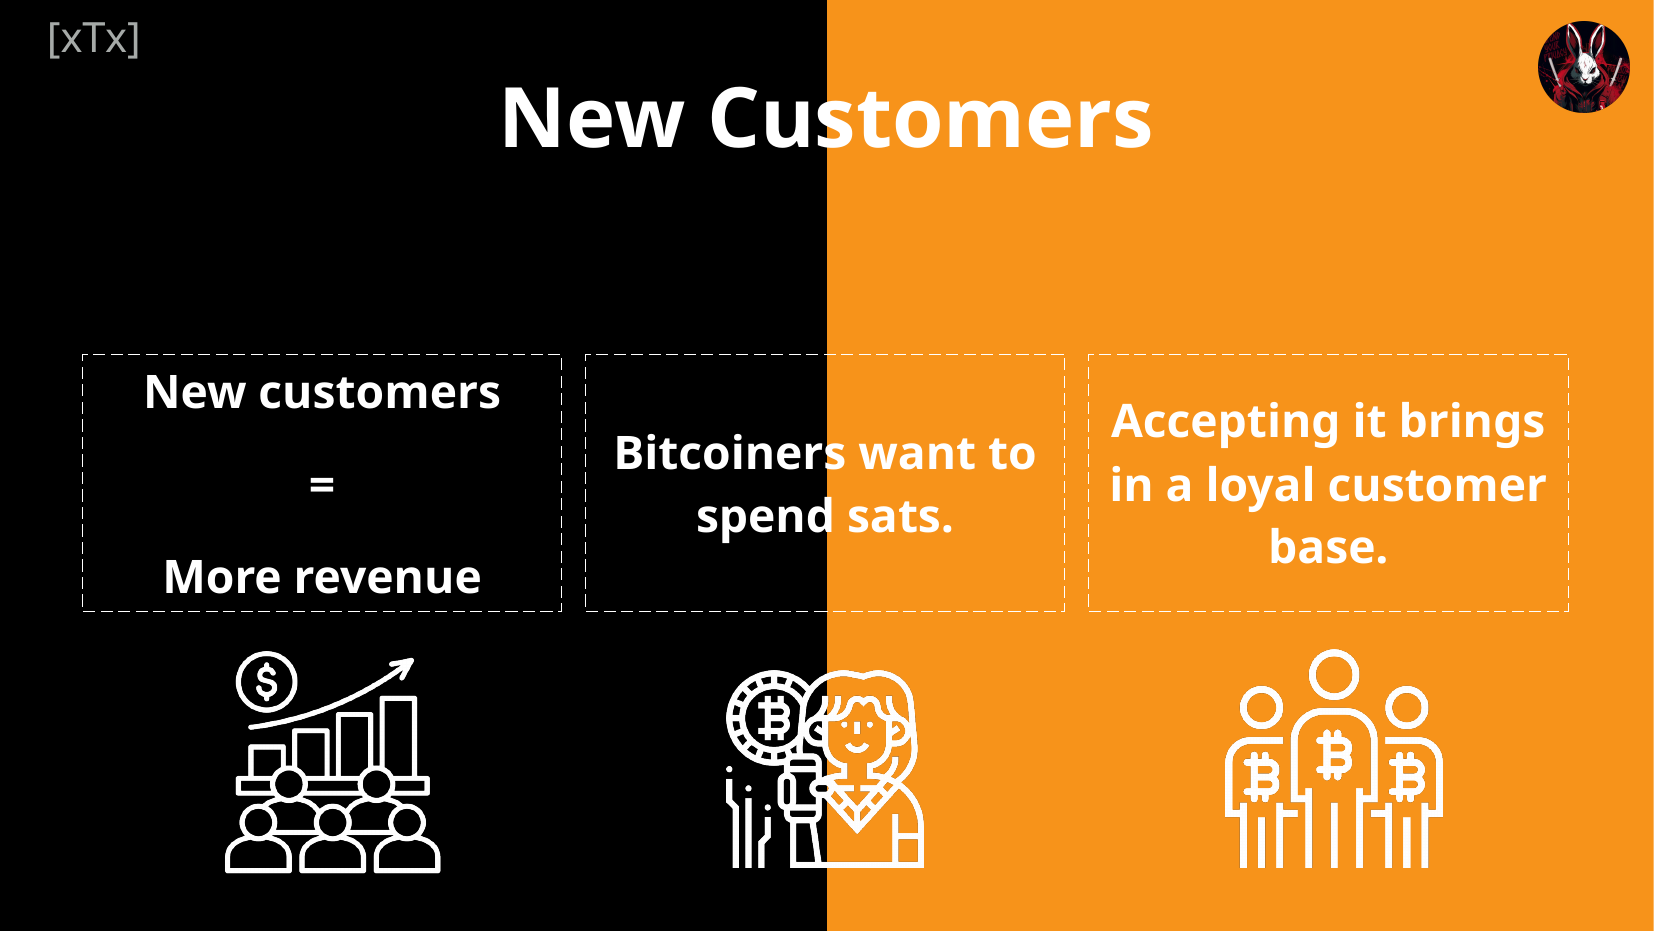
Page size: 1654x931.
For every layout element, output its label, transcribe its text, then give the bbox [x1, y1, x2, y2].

list New customers = More revenue [82, 354, 562, 612]
picture [0, 0, 1654, 931]
text_box [xTx] [0, 0, 188, 76]
list Bitcoiners want to spend sats. [585, 354, 1065, 612]
list Accepting it brings in a loyal customer base. [1088, 354, 1569, 612]
title New Customers [82, 43, 1571, 187]
